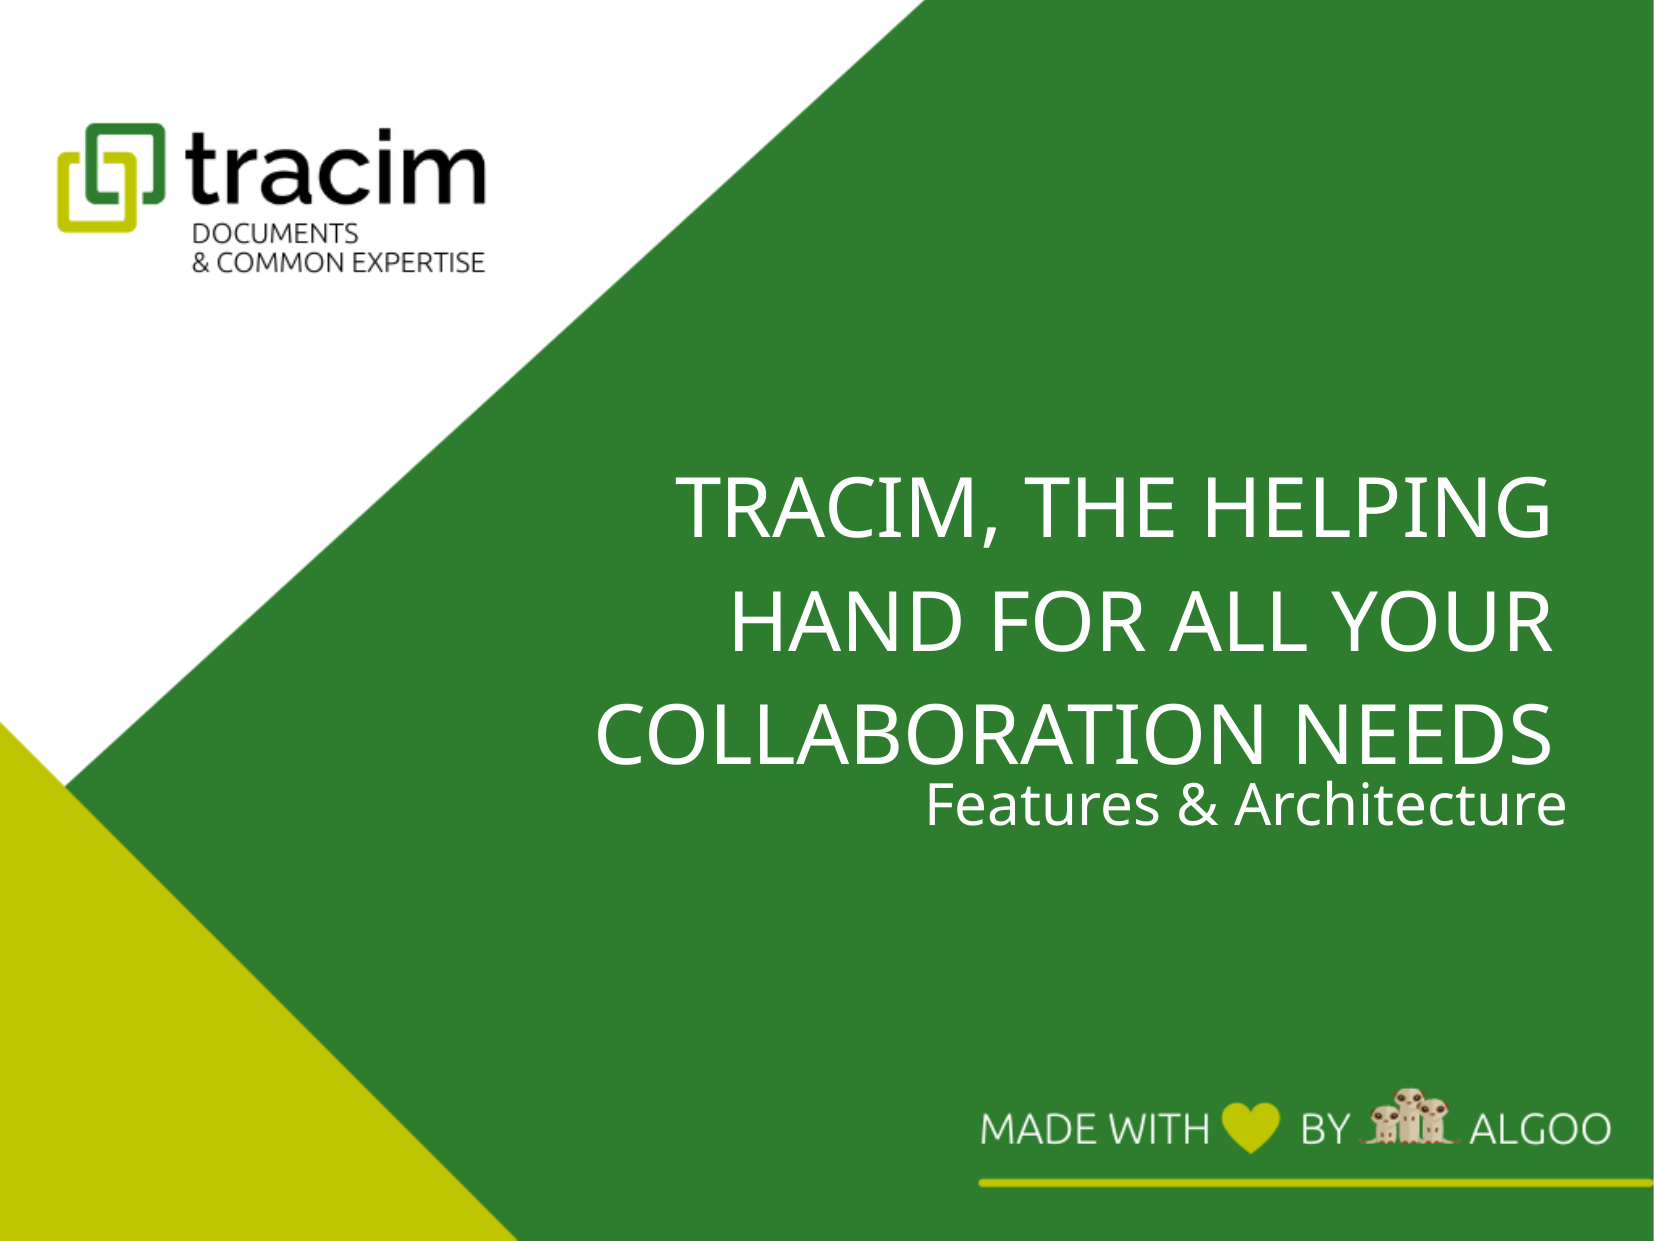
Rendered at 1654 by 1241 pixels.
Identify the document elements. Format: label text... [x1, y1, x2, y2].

text_box Features & Architecture [909, 755, 1583, 839]
text_box TRACIM, THE HELPING HAND FOR ALL YOUR COLLABORATION NEEDS [578, 441, 1630, 768]
picture [0, 0, 1654, 1241]
